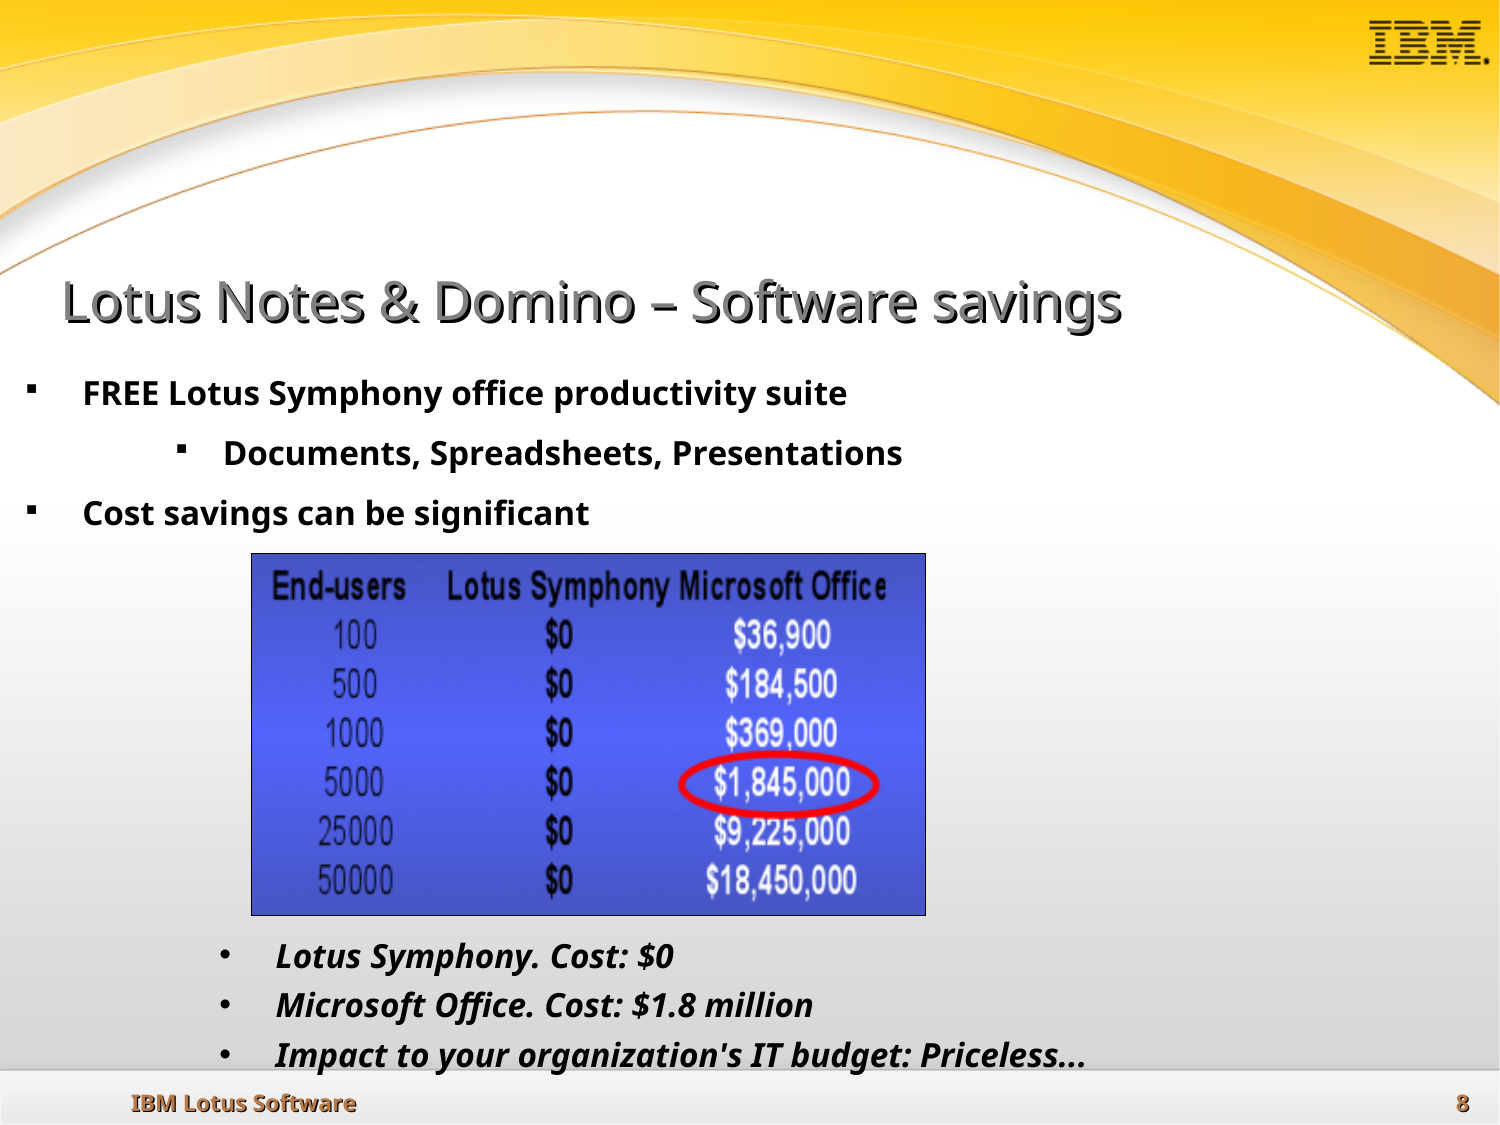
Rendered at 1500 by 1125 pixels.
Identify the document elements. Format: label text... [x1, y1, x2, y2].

text_box Lotus Symphony. Cost: $0 Microsoft Office. Cost: $1.8 million Impact to your organization's IT budget: Priceless... [219, 934, 1266, 1090]
title Lotus Notes & Domino – Software savings [45, 257, 1485, 340]
footer IBM Lotus Software [115, 1079, 679, 1125]
picture [0, 0, 1500, 1125]
list FREE Lotus Symphony office productivity suite Documents, Spreadsheets, Presentations Cost savings can be significant [26, 371, 1451, 602]
